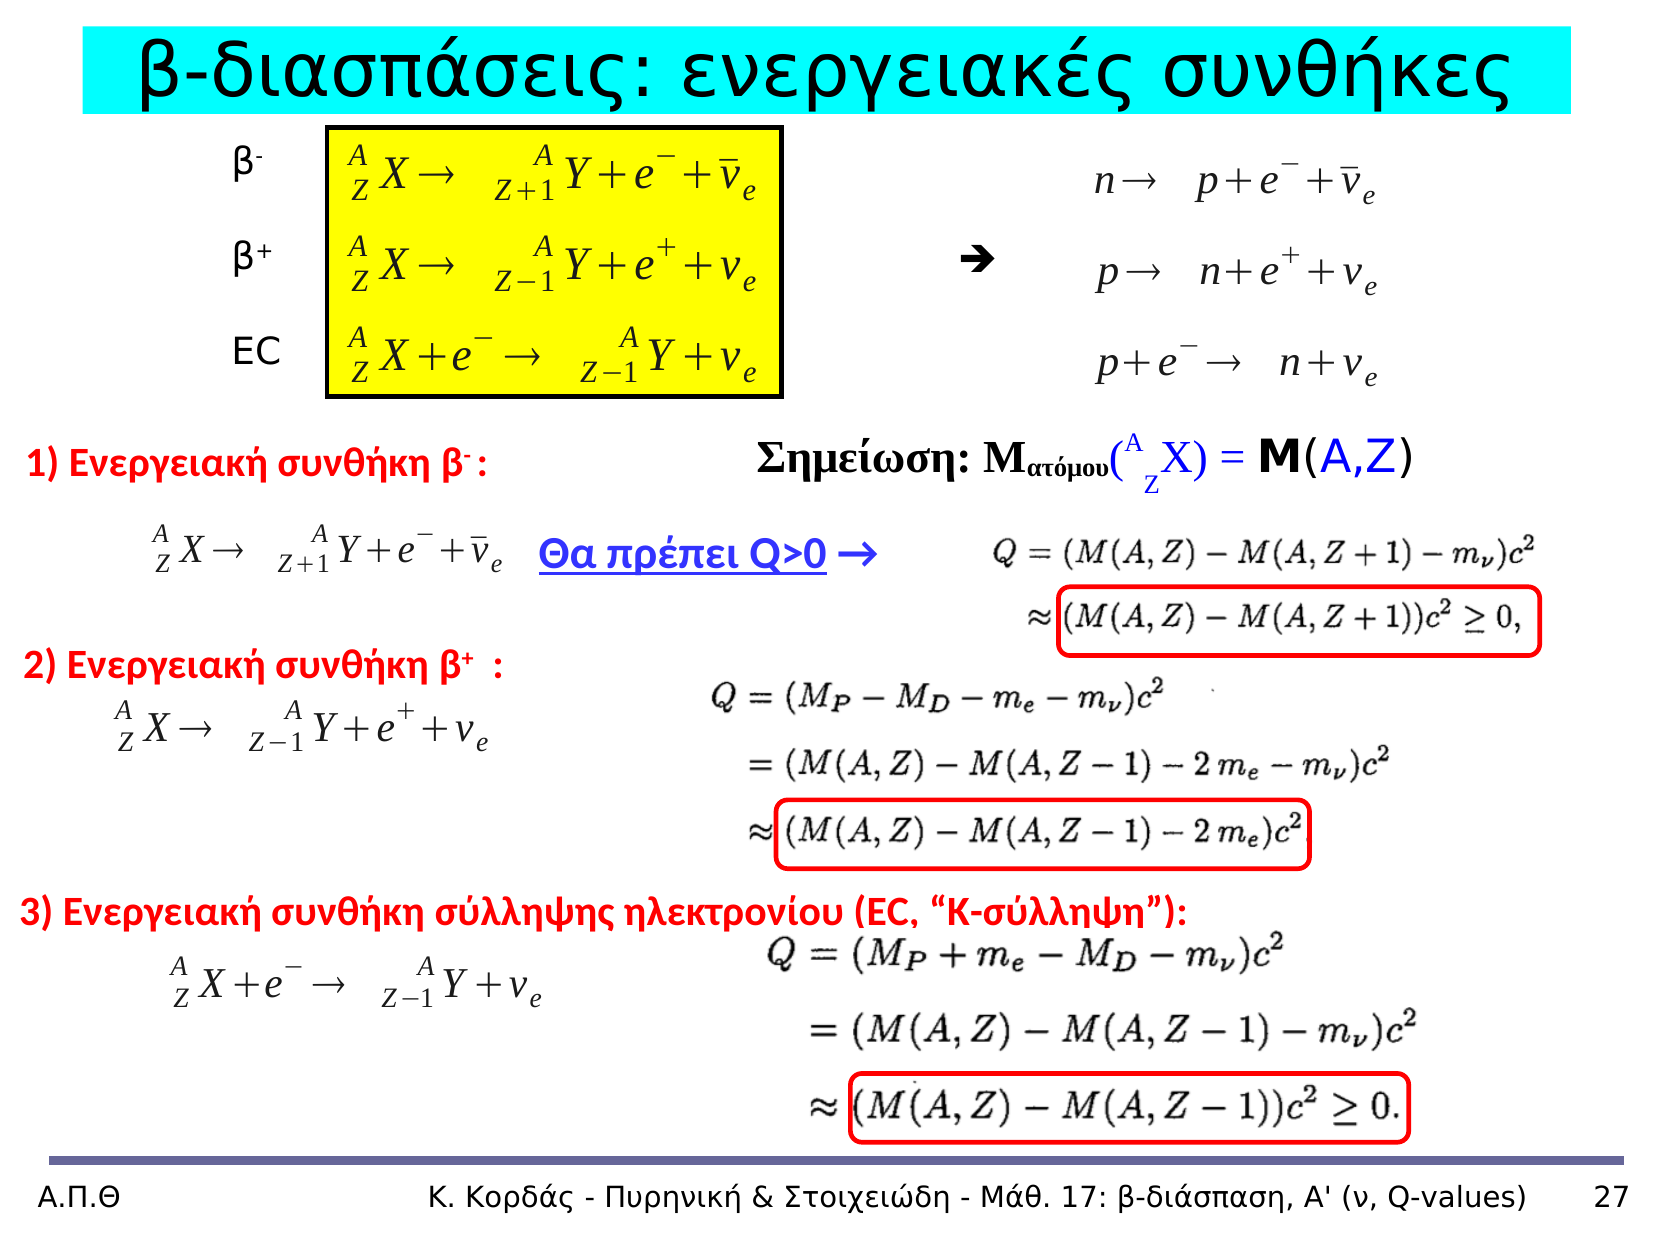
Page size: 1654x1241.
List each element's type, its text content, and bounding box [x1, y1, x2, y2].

picture [1095, 530, 1549, 640]
text_box 3) Ενεργειακή συνθήκη σύλληψης ηλεκτρονίου (EC, “K-σύλληψη”): [4, 875, 1651, 942]
picture [703, 673, 1399, 856]
picture [755, 928, 1438, 1140]
chart [140, 519, 517, 579]
text_box Θα πρέπει Q>0 → [523, 515, 1095, 586]
chart [102, 695, 504, 759]
picture [1061, 590, 1537, 640]
text_box [327, 127, 782, 397]
title β-διασπάσεις: ενεργειακές συνθήκες [82, 26, 1571, 114]
text_box  [943, 227, 1039, 288]
text_box Σημείωση: Ματόμου(ΑΖΧ) = Μ(Α,Ζ) [741, 420, 1442, 507]
text_box 1) Ενεργειακή συνθήκη β- : [10, 426, 741, 493]
chart [334, 138, 773, 208]
picture [988, 586, 1062, 640]
picture [779, 803, 1307, 856]
chart [1080, 330, 1394, 393]
text_box 2) Ενεργειακή συνθήκη β+ : [8, 625, 776, 696]
text_box β- β+ EC [216, 129, 325, 381]
chart [1080, 239, 1393, 303]
chart [334, 229, 773, 299]
chart [334, 320, 773, 390]
picture [853, 1076, 1406, 1139]
chart [1082, 148, 1392, 211]
chart [157, 951, 557, 1015]
